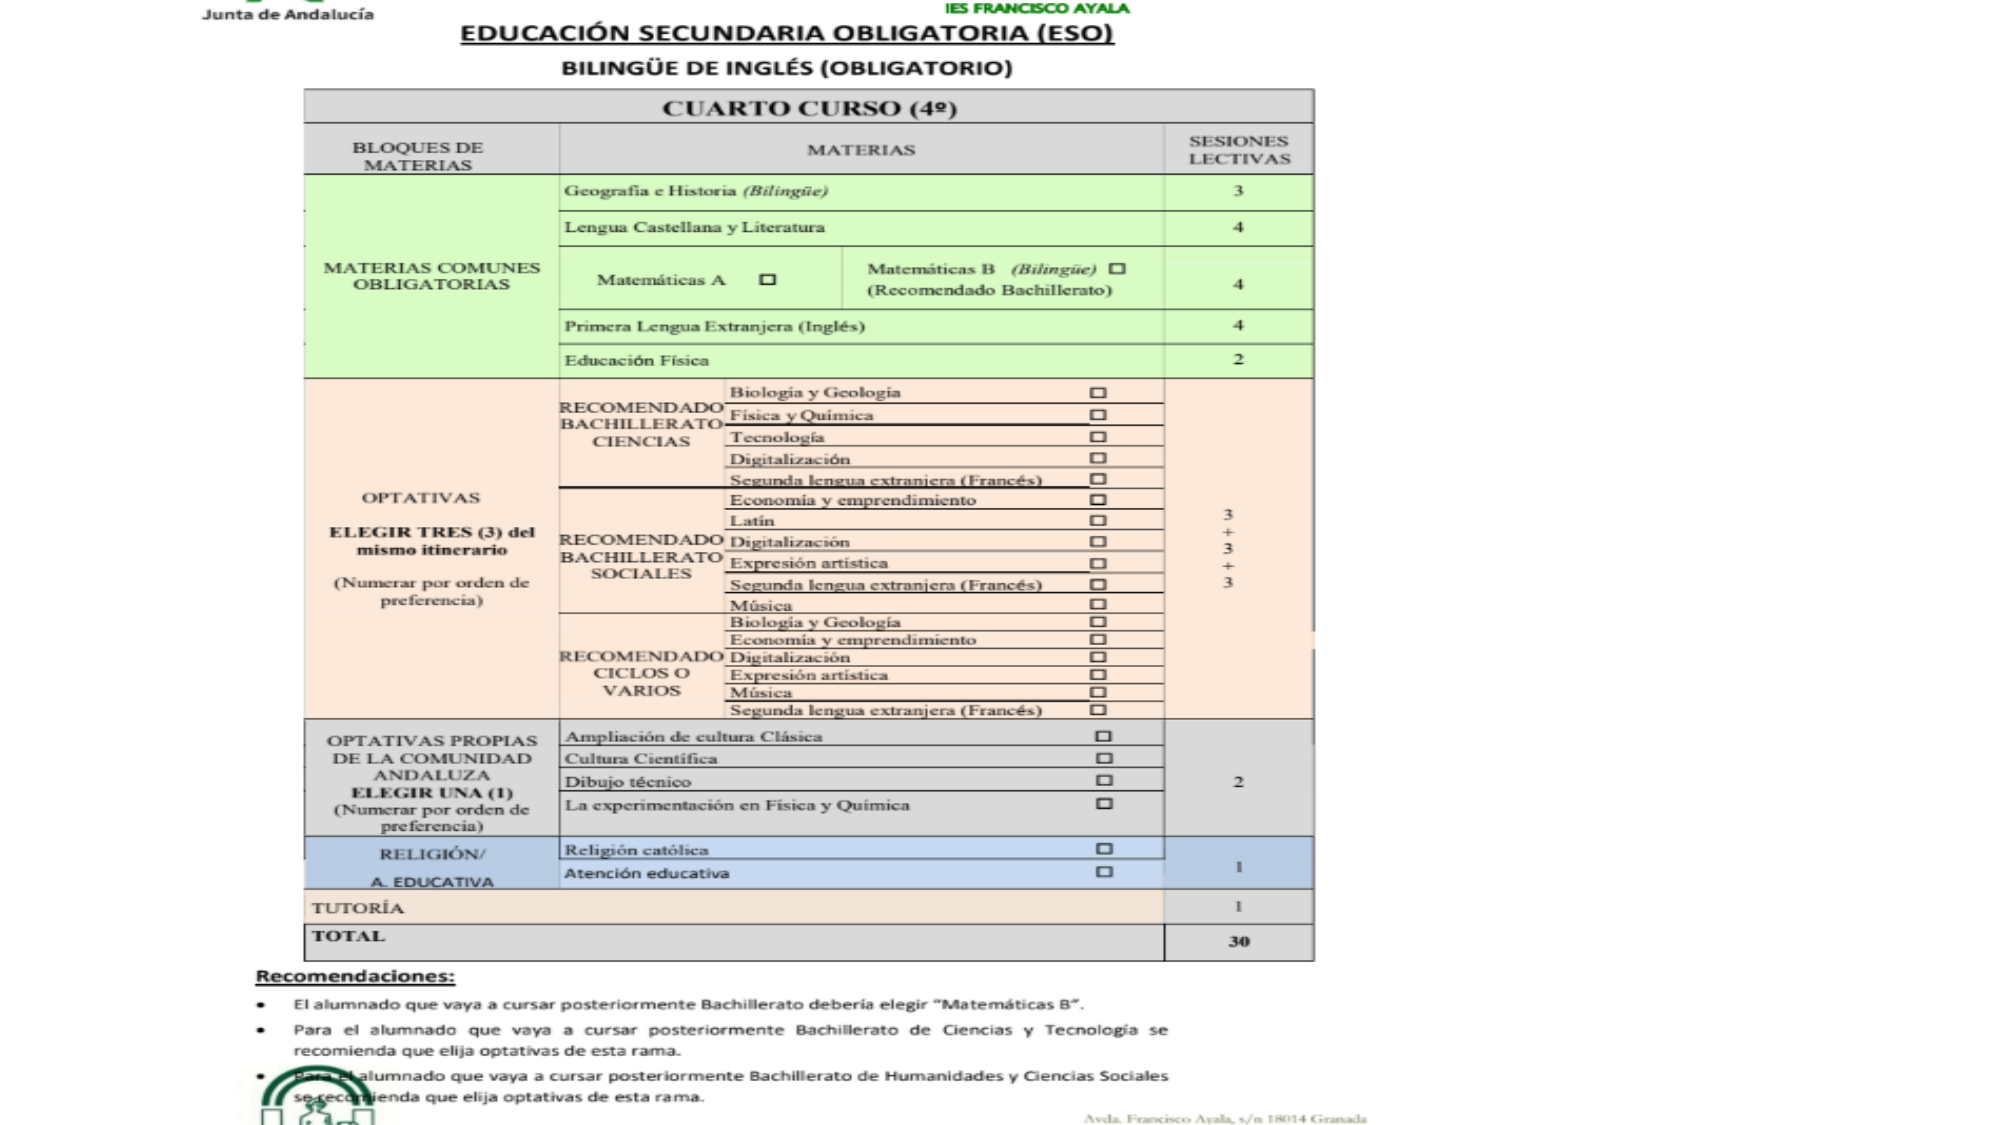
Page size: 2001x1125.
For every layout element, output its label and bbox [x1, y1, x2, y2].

picture [184, 0, 1436, 1125]
